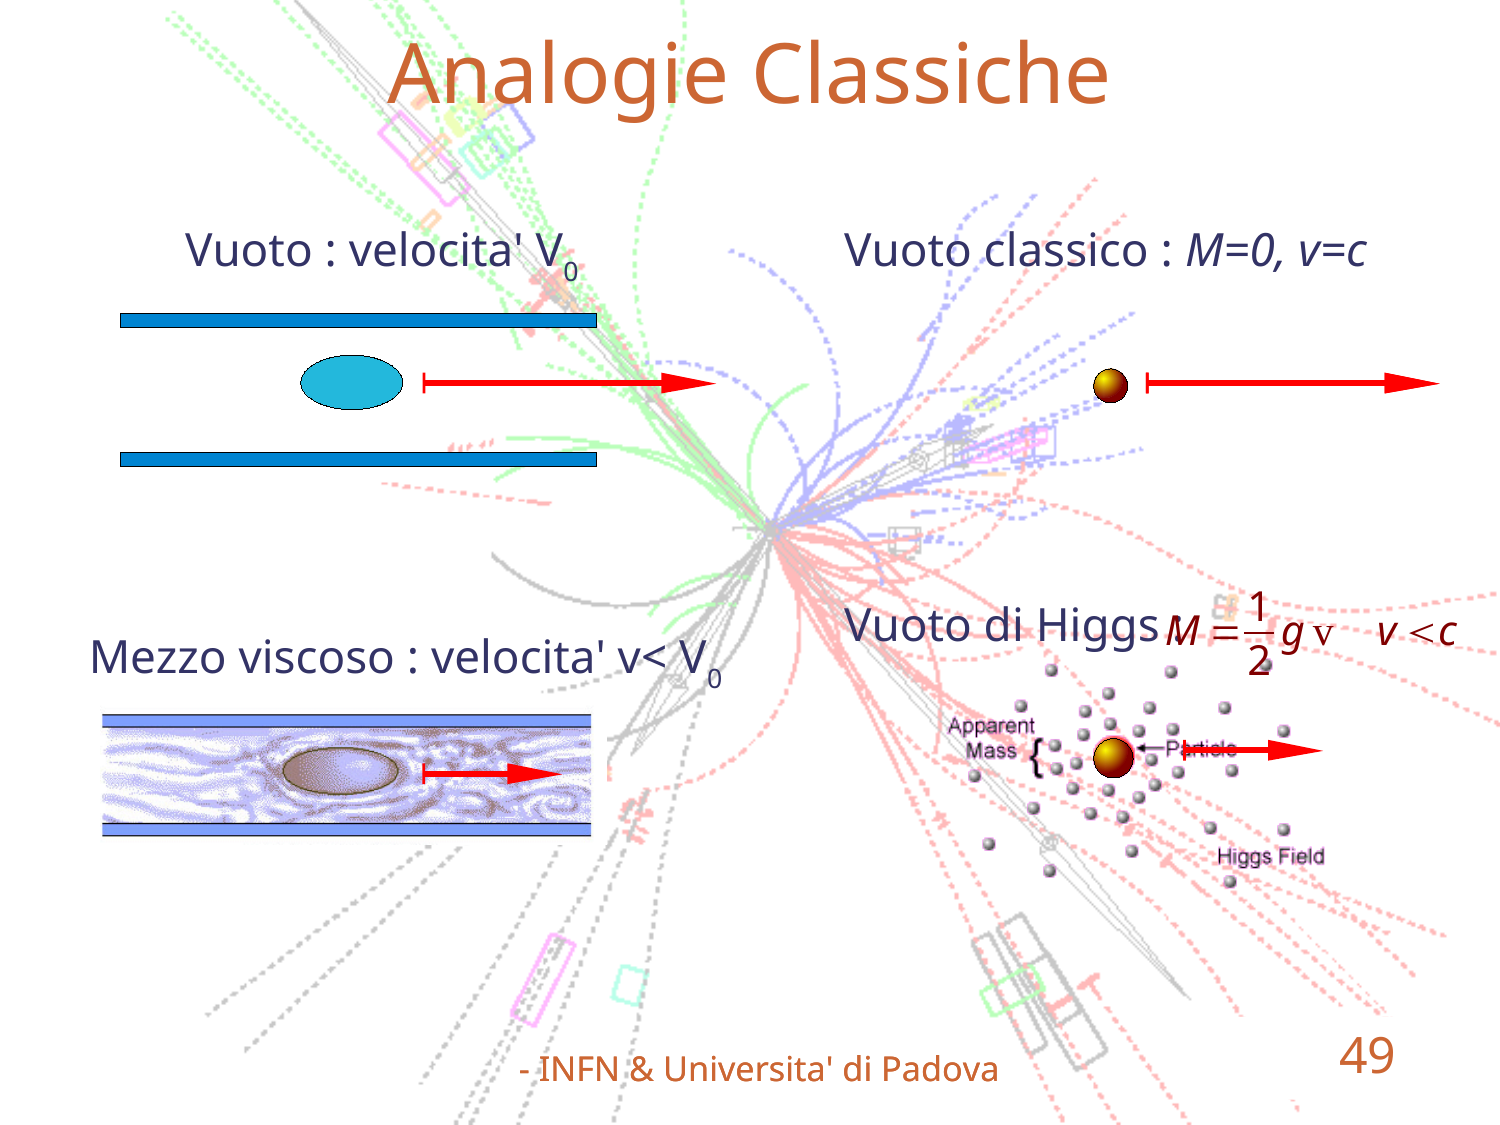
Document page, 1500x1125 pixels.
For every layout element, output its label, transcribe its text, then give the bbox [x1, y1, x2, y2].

text_box [300, 355, 403, 410]
text_box [120, 452, 597, 467]
text_box Vuoto classico : M=0, v=c [829, 212, 1384, 291]
title Analogie Classiche [37, 7, 1463, 137]
text_box [1093, 738, 1134, 778]
text_box Mezzo viscoso : velocita' v< V0 [73, 620, 706, 702]
chart [1158, 581, 1464, 686]
picture [0, 0, 1500, 1125]
text_box [120, 313, 597, 328]
text_box Vuoto di Higgs : [829, 588, 1158, 666]
text_box [1093, 368, 1128, 403]
text_box Vuoto : velocita' V0 [170, 212, 575, 294]
